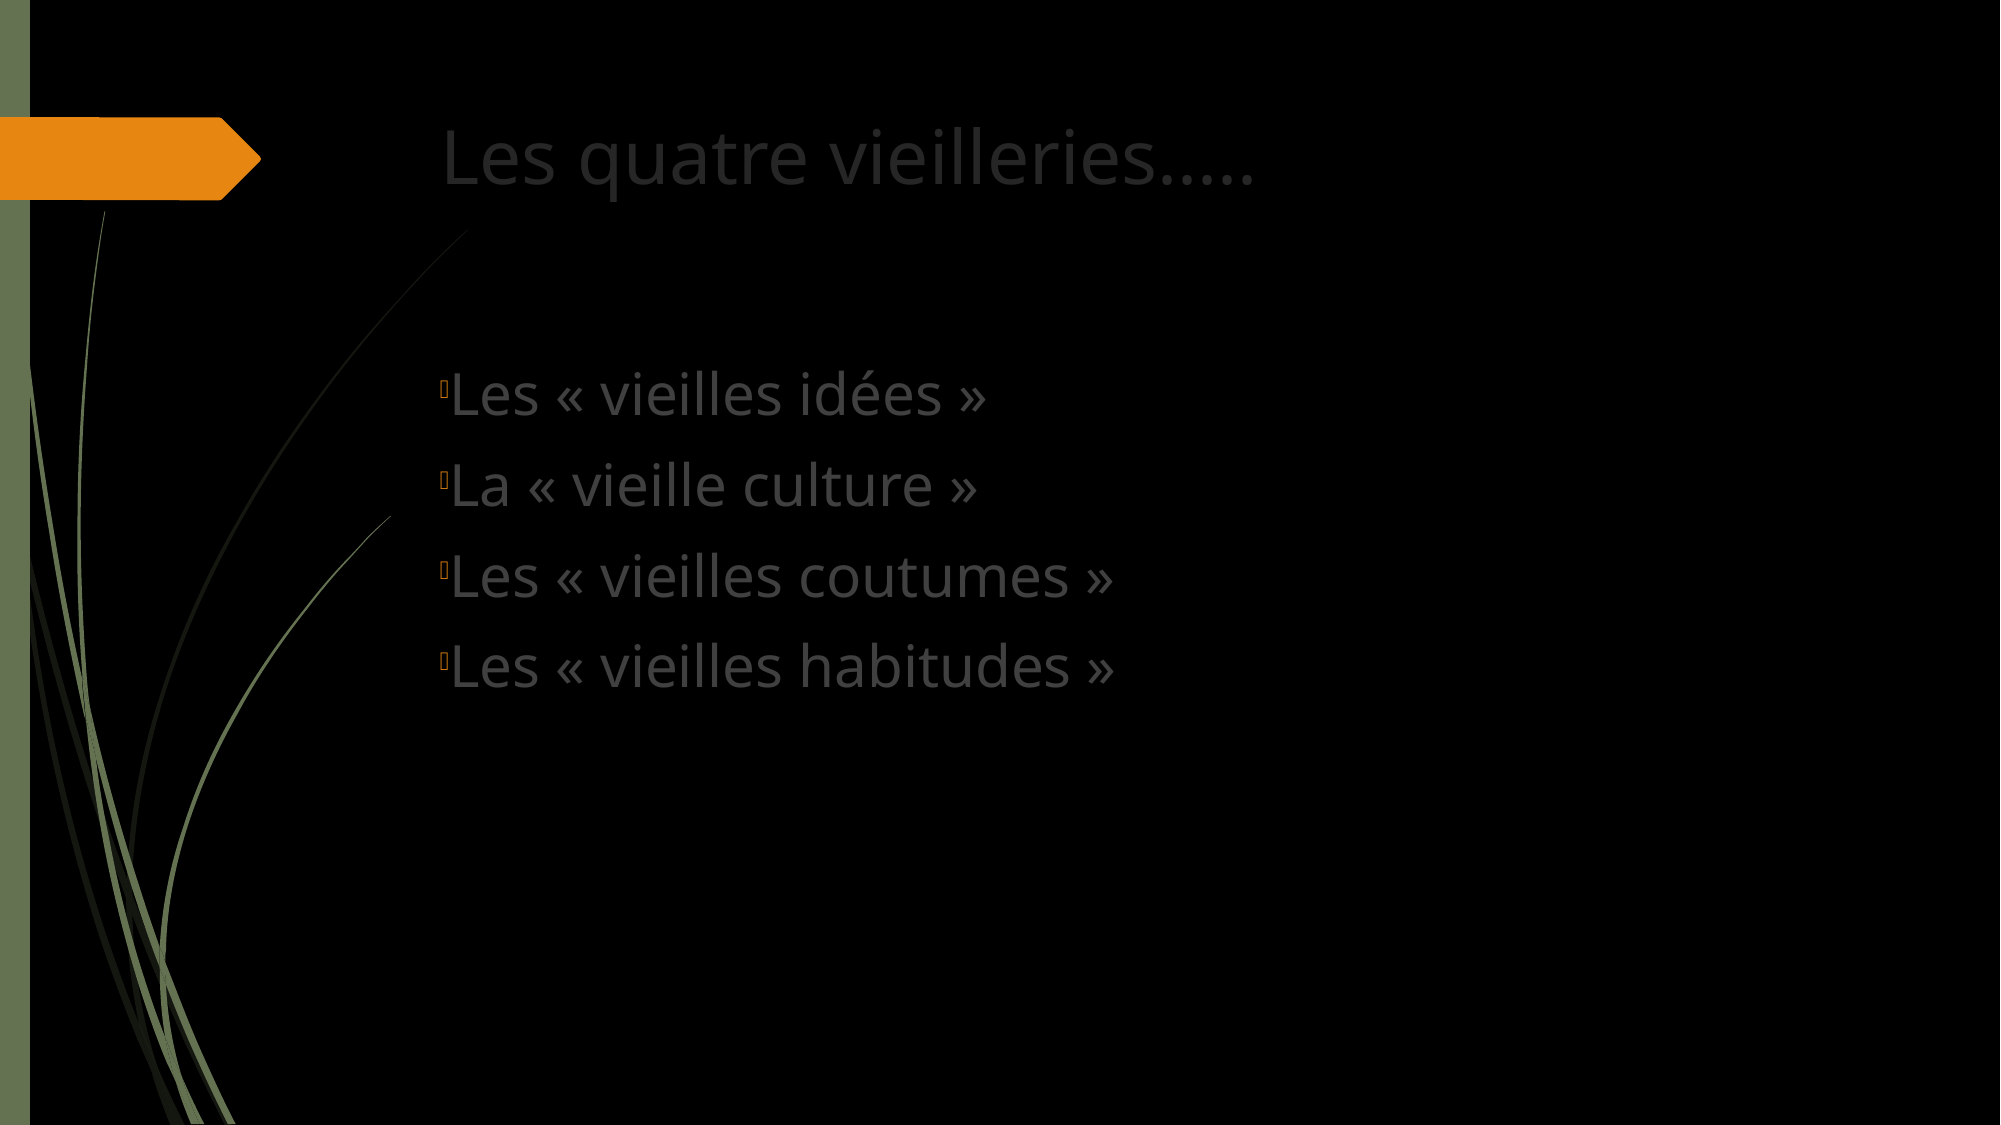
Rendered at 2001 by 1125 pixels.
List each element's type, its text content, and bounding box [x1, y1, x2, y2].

list Les « vieilles idées » La « vieille culture » Les « vieilles coutumes » Les « vieilles habitudes » [424, 350, 1888, 970]
title Les quatre vieilleries..... [425, 102, 1888, 313]
